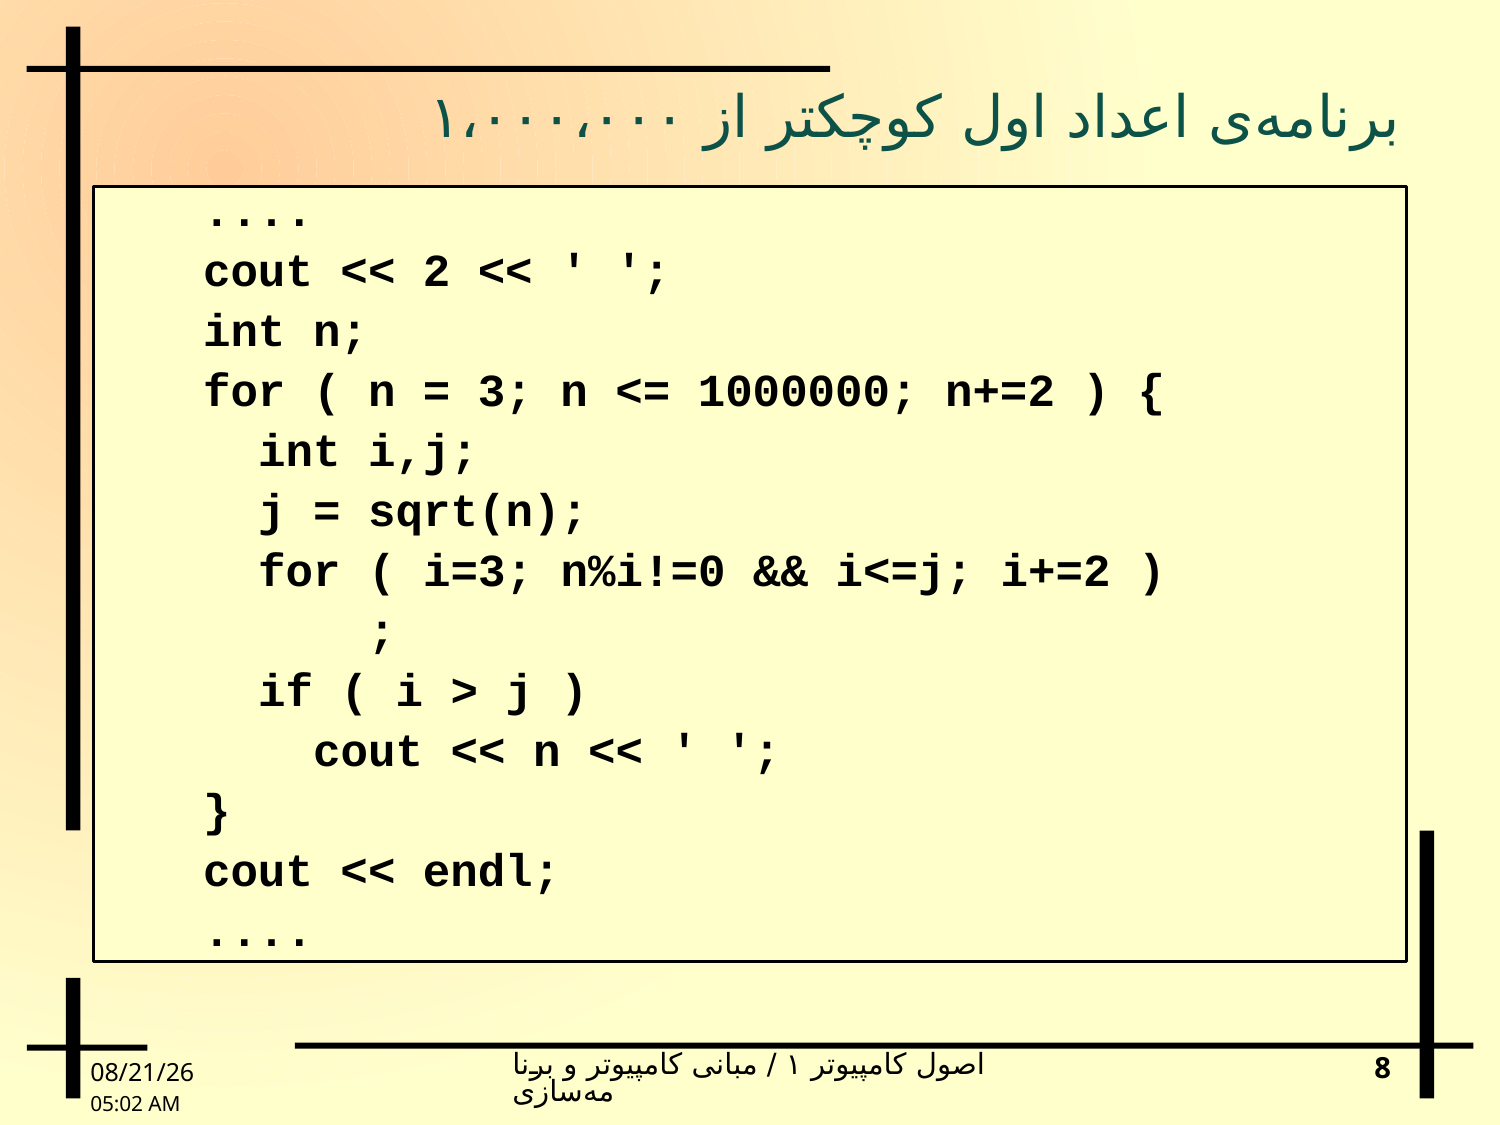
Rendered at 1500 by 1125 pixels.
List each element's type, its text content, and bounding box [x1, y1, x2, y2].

list .... cout << 2 << ' '; int n; for ( n = 3; n <= 1000000; n+=2 ) { int i,j; j = sqrt(n); for ( i=3; n%i!=0 && i<=j; i+=2 ) ; if ( i > j ) cout << n << ' '; } cout << endl; .... [93, 186, 1407, 962]
list برنامه‌ی اعداد اول کوچکتر از ۱،۰۰۰،۰۰۰ [135, 83, 1453, 196]
